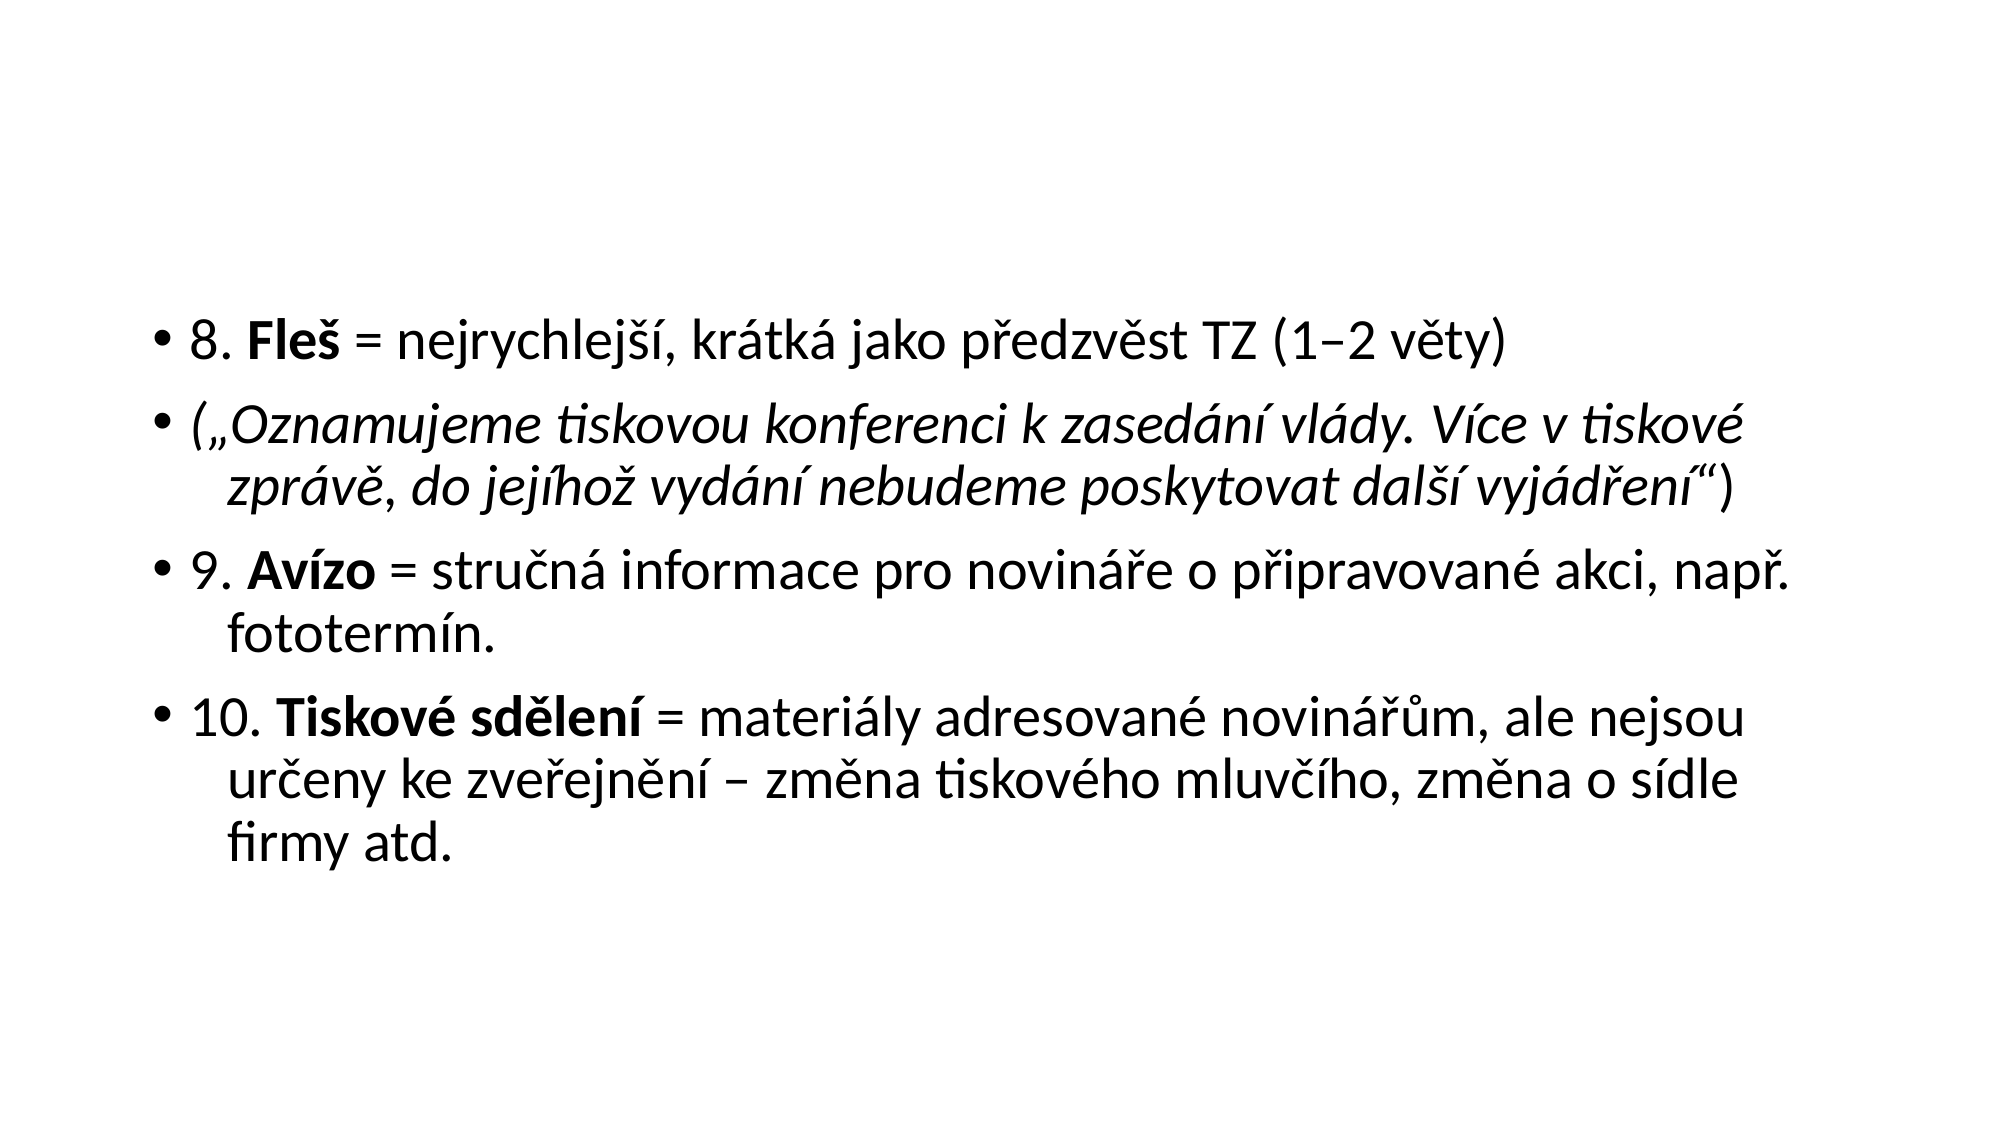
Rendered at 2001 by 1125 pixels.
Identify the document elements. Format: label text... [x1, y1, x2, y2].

list 8. Fleš = nejrychlejší, krátká jako předzvěst TZ (1–2 věty) („Oznamujeme tiskovou konferenci k zasedání vlády. Více v tiskové zprávě, do jejíhož vydání nebudeme poskytovat další vyjádření“) 9. Avízo = stručná informace pro novináře o připravované akci, např. fototermín. 10. Tiskové sdělení = materiály adresované novinářům, ale nejsou určeny ke zveřejnění – změna tiskového mluvčího, změna o sídle firmy atd. [137, 301, 1863, 1016]
